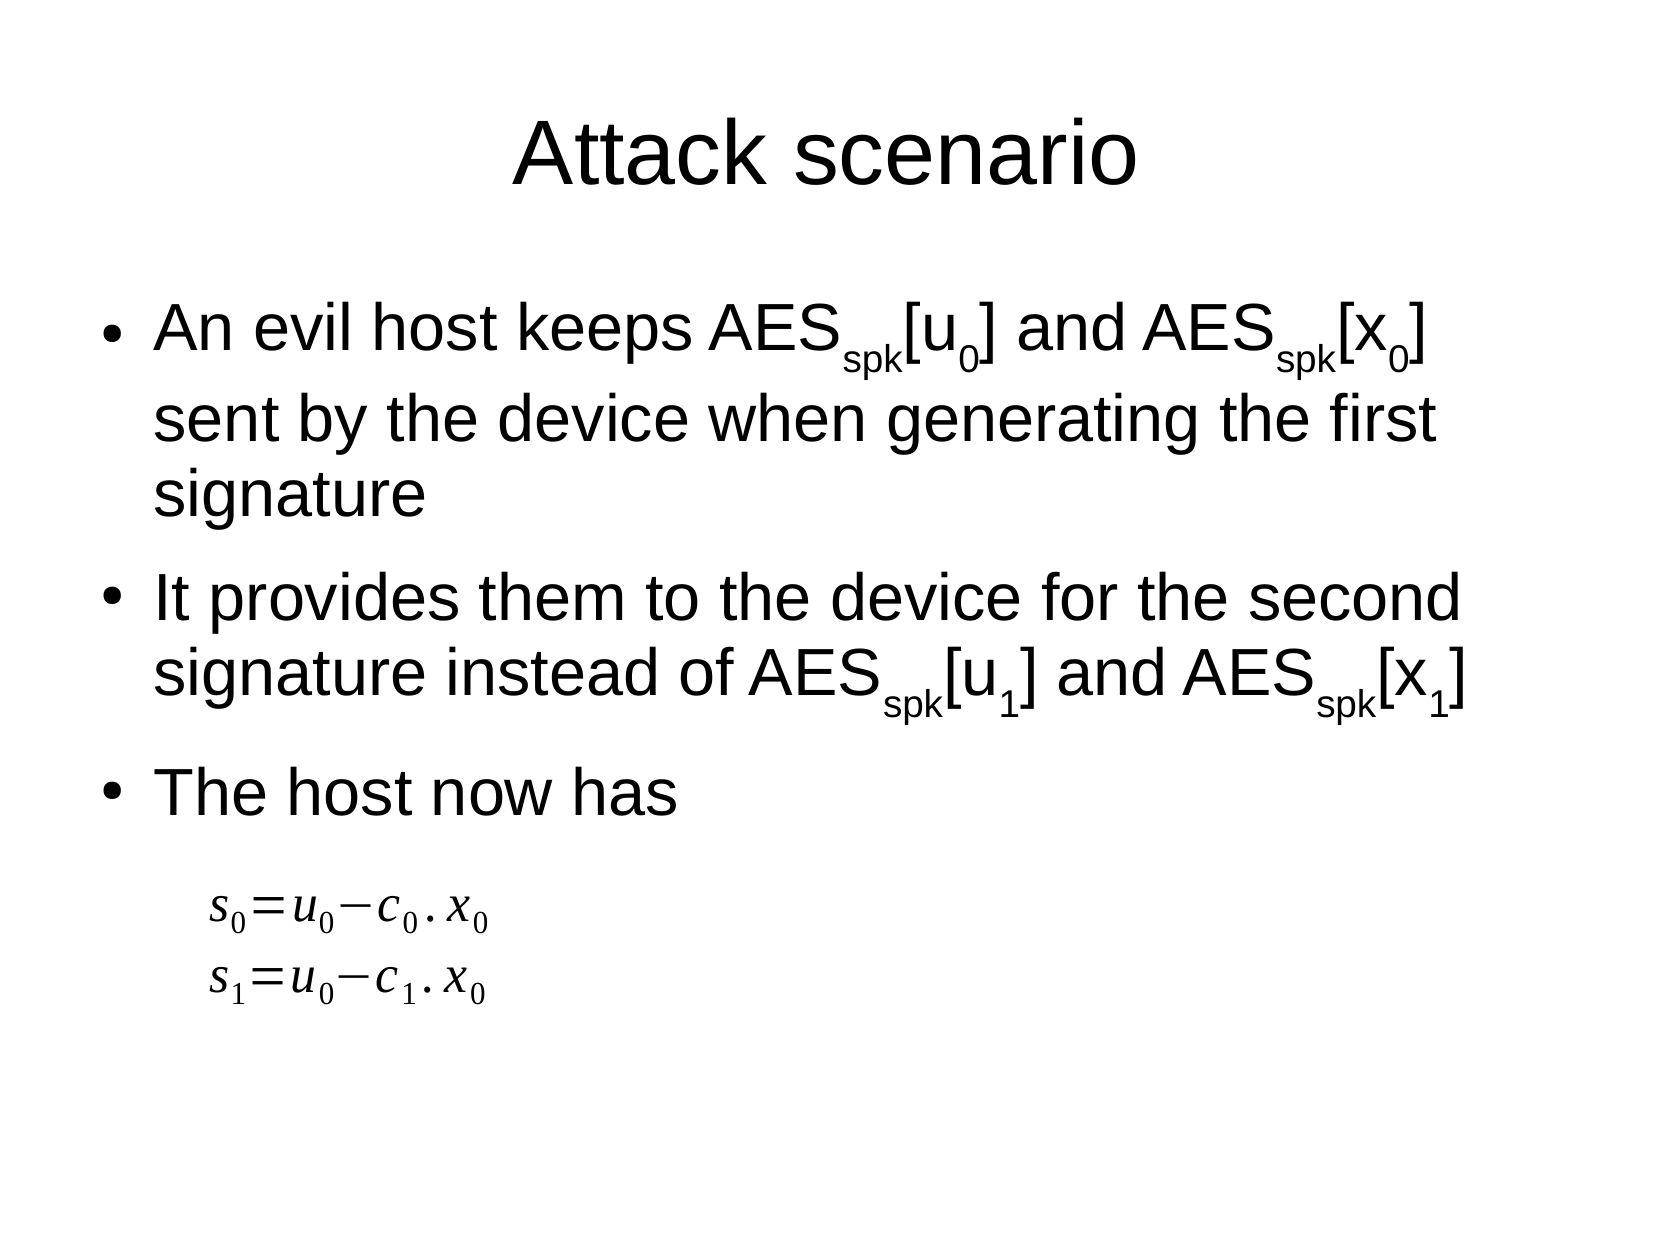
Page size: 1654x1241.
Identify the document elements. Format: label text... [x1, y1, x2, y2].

list An evil host keeps AESspk[u0] and AESspk[x0] sent by the device when generating the first signature It provides them to the device for the second signature instead of AESspk[u1] and AESspk[x1] The host now has [82, 290, 1571, 1109]
chart [200, 873, 495, 1075]
title Attack scenario [82, 49, 1571, 257]
